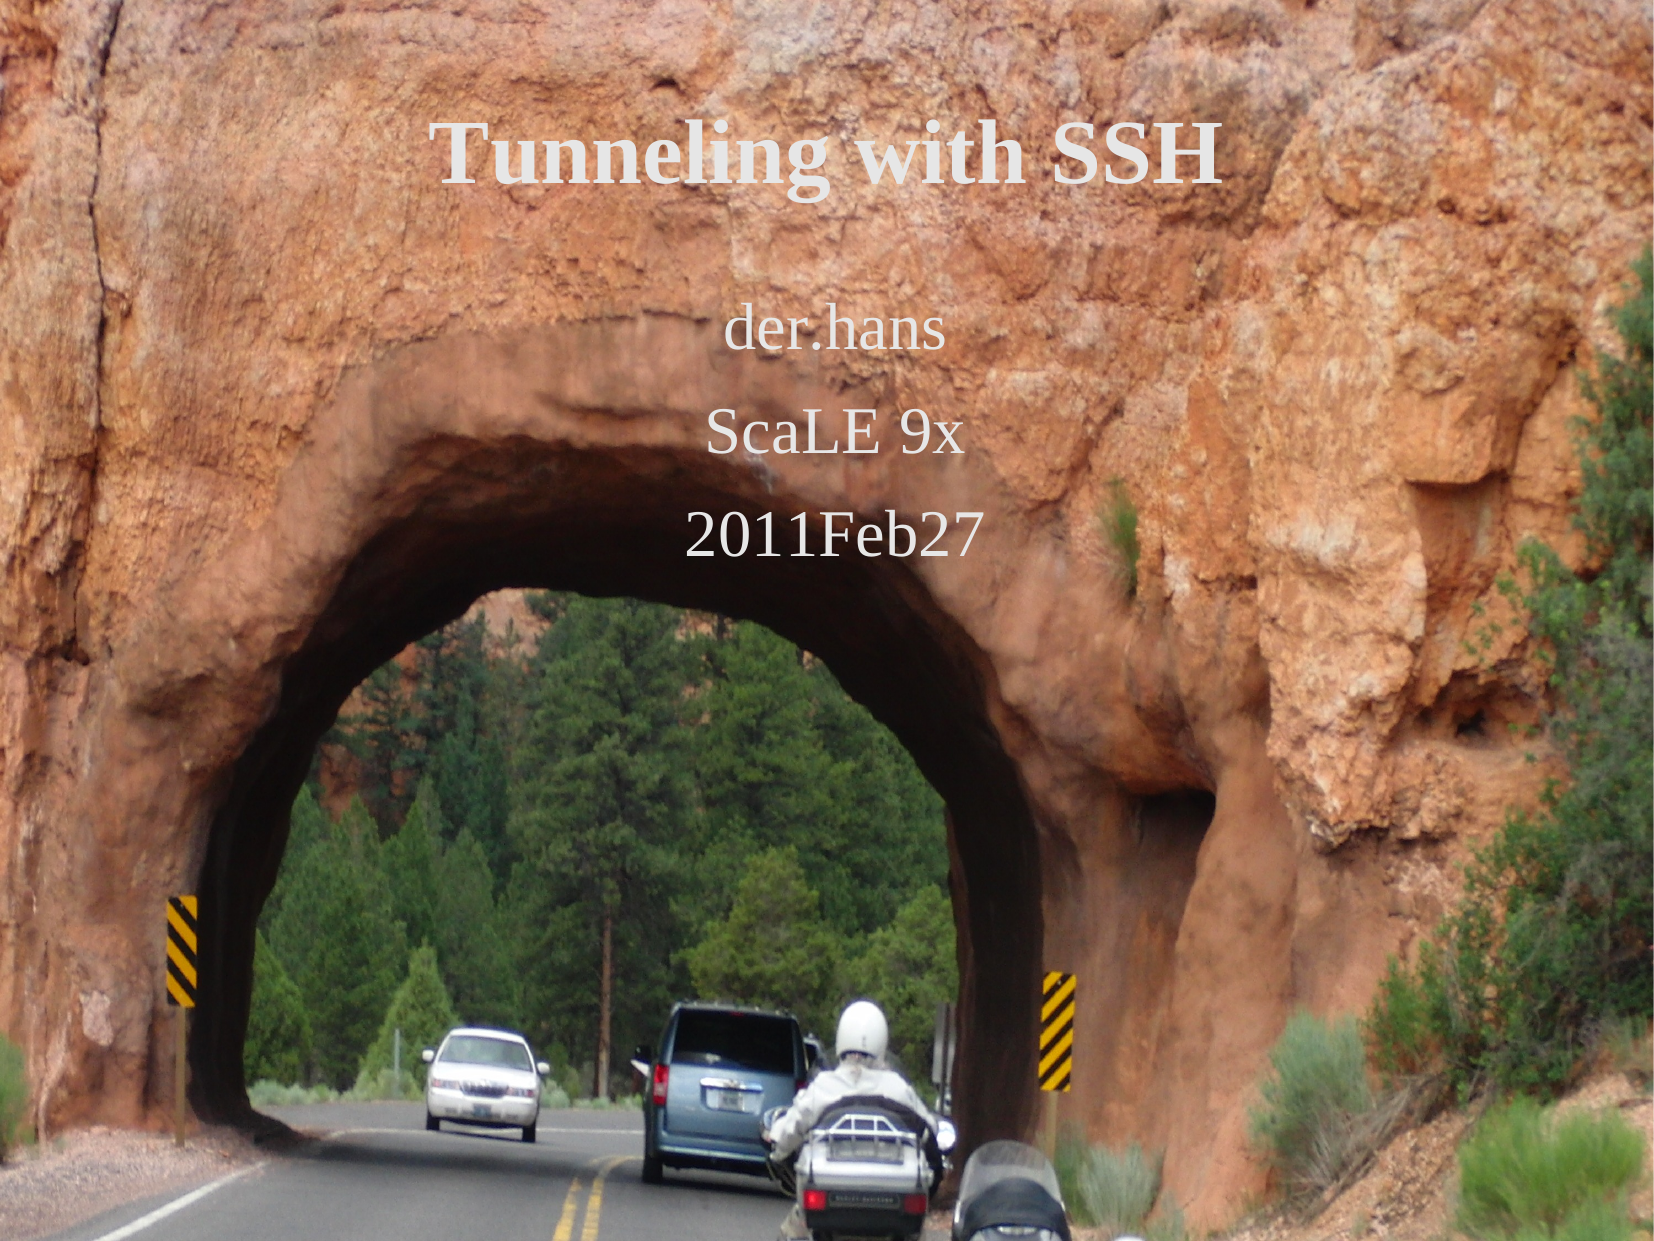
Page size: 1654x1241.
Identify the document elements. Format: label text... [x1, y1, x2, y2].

list der.hans ScaLE 9x 2011Feb27 [82, 290, 1571, 1109]
title Tunneling with SSH [82, 49, 1571, 257]
picture [0, 0, 1654, 1241]
